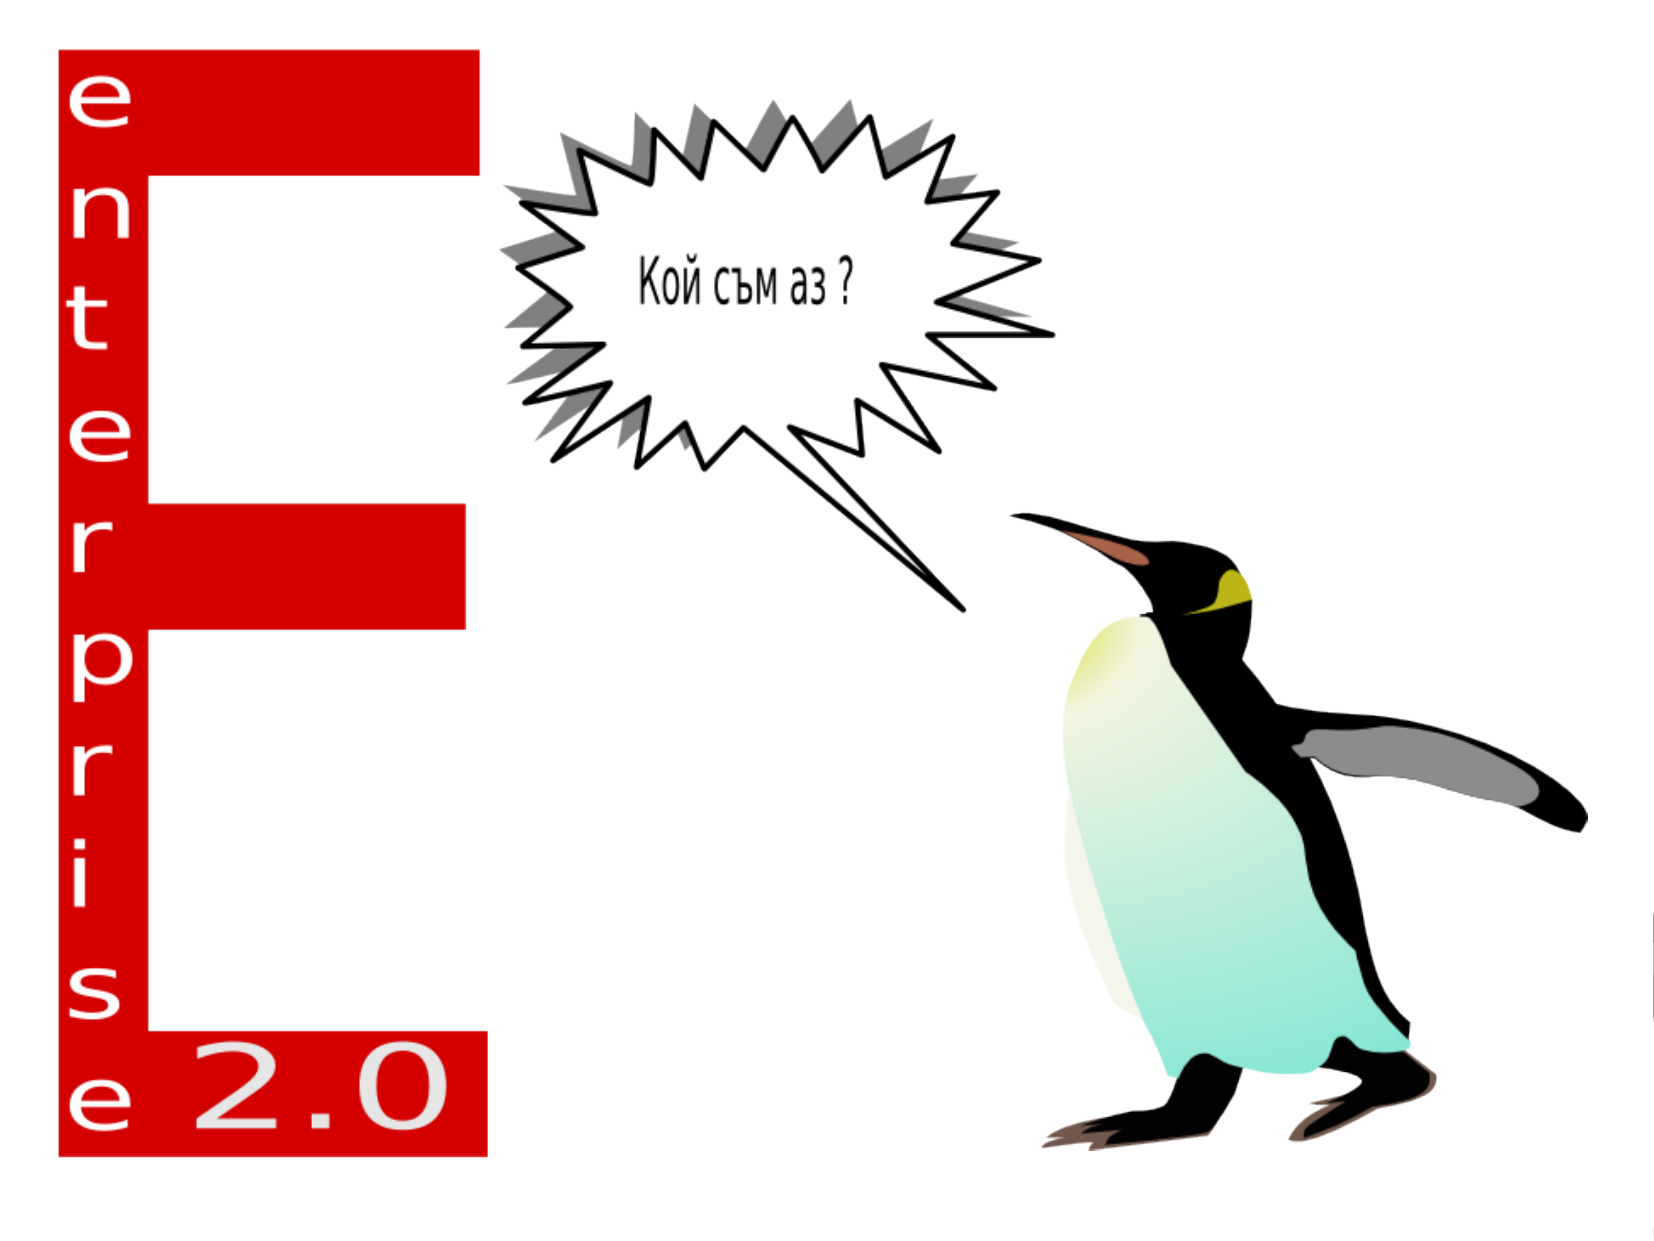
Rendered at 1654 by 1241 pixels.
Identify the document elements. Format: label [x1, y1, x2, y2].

text_box [1166, 343, 1654, 1241]
picture [6, 5, 1654, 1241]
